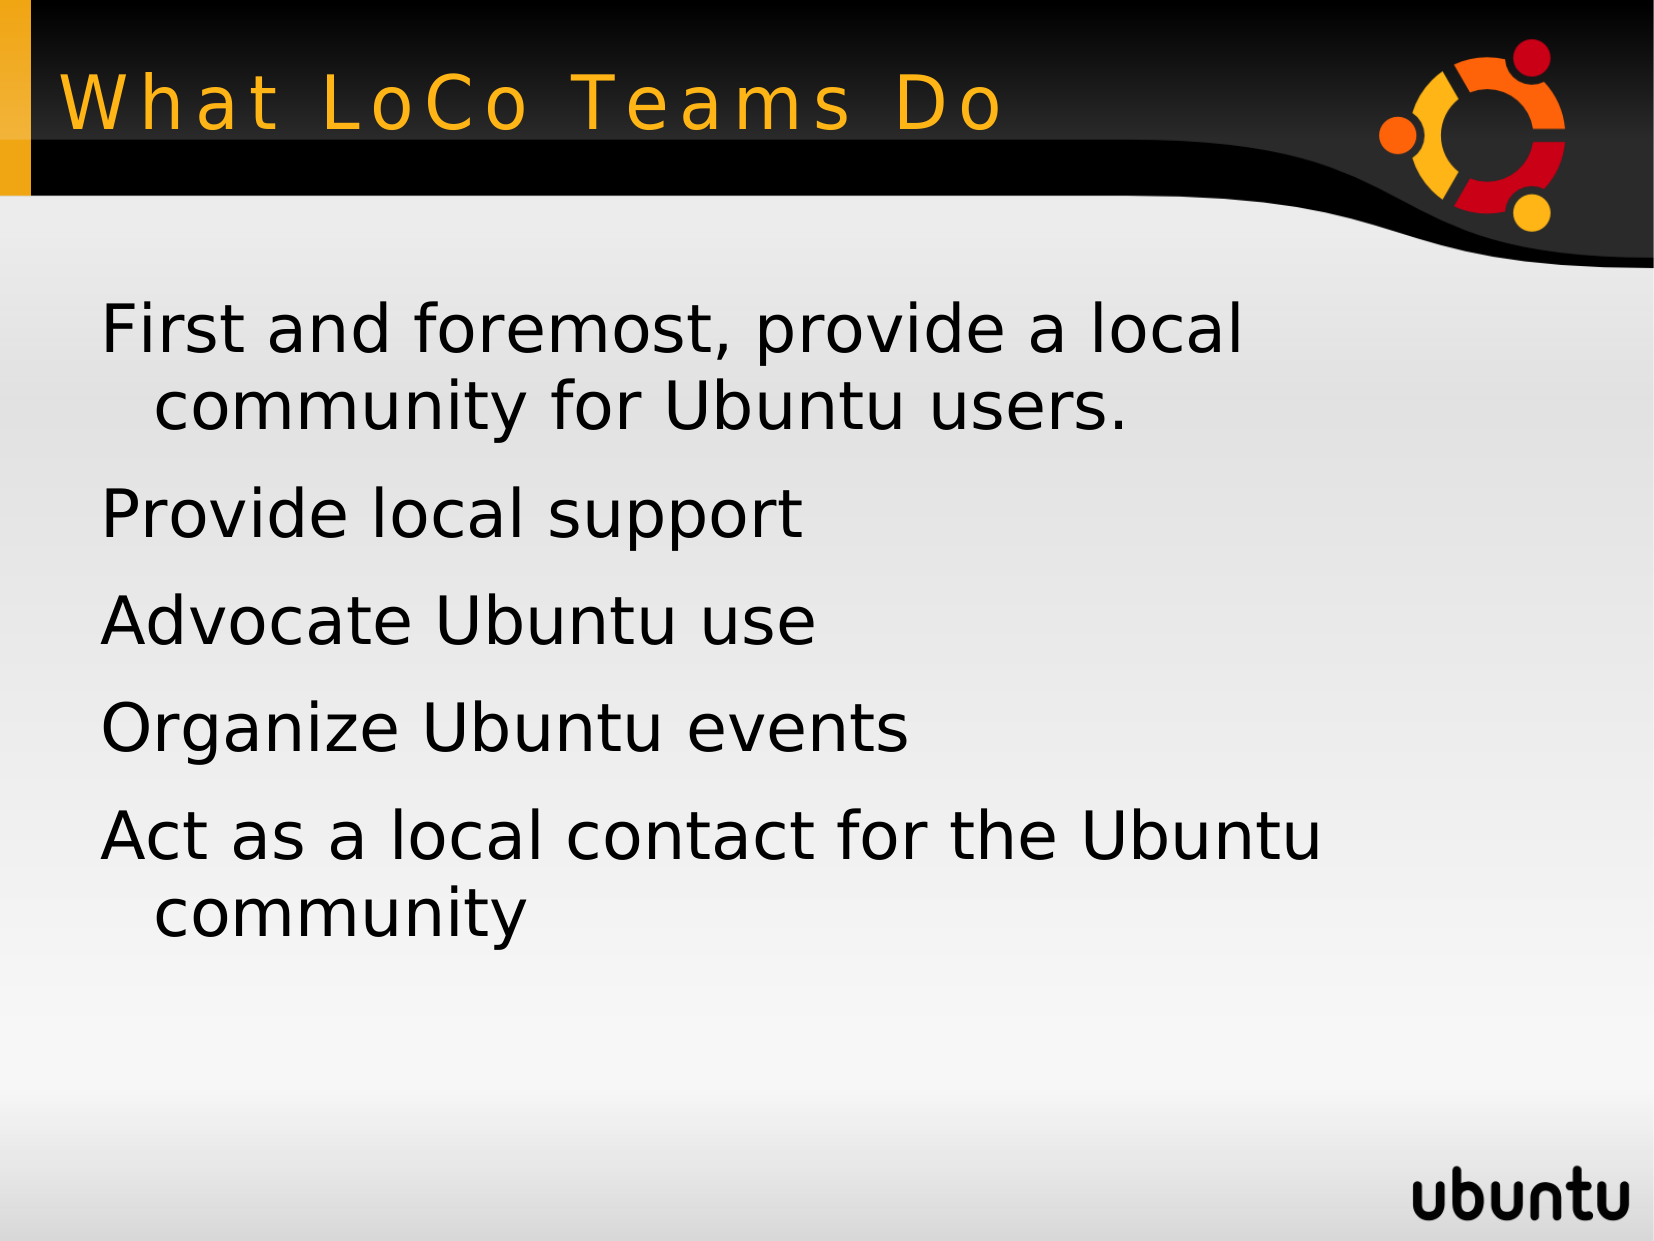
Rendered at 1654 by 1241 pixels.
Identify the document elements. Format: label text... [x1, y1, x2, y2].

list First and foremost, provide a local community for Ubuntu users. Provide local support Advocate Ubuntu use Organize Ubuntu events Act as a local contact for the Ubuntu community [82, 290, 1571, 1094]
picture [0, 0, 1654, 1241]
title What LoCo Teams Do [59, 36, 1270, 171]
